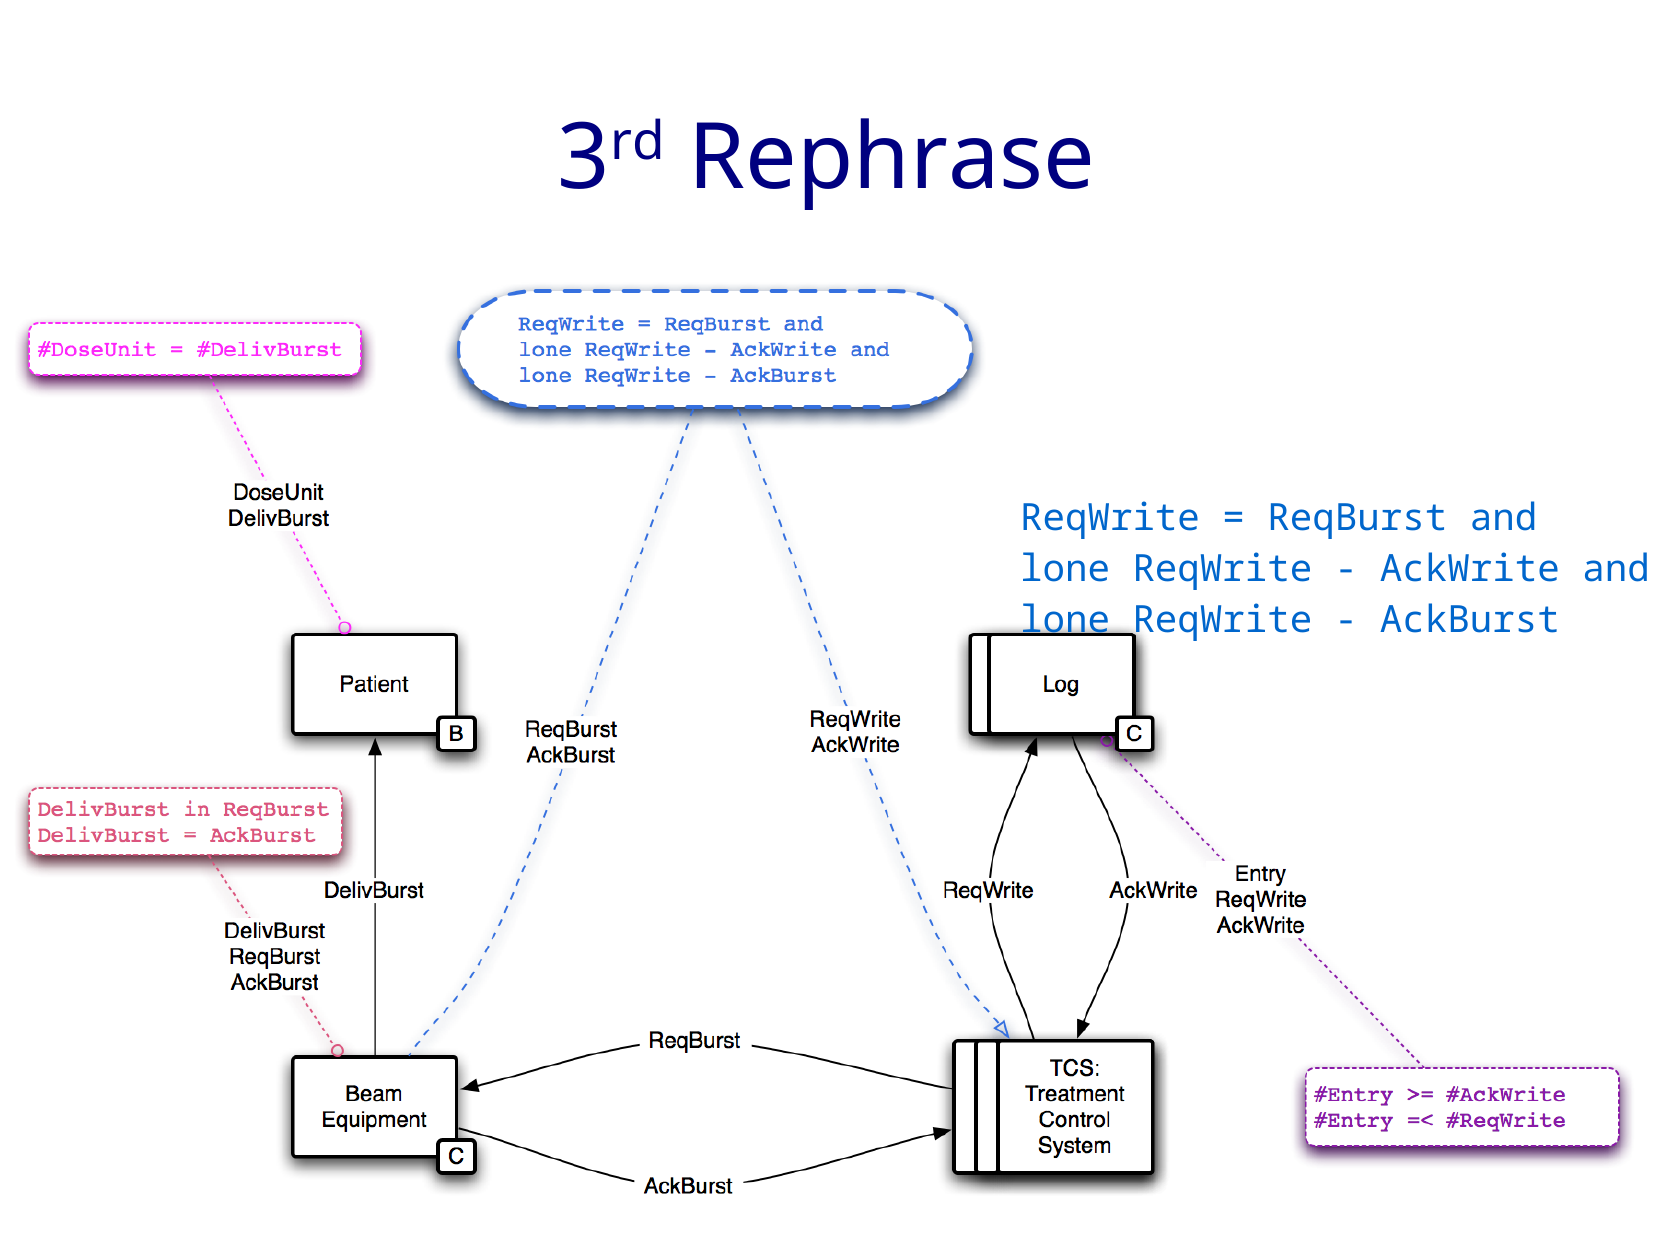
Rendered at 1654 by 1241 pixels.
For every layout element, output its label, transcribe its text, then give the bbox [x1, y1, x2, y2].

text_box ReqWrite = ReqBurst and lone ReqWrite - AckWrite and lone ReqWrite - AckBurst [1005, 483, 1654, 629]
title 3rd Rephrase [82, 49, 1571, 257]
picture [0, 261, 1654, 1217]
